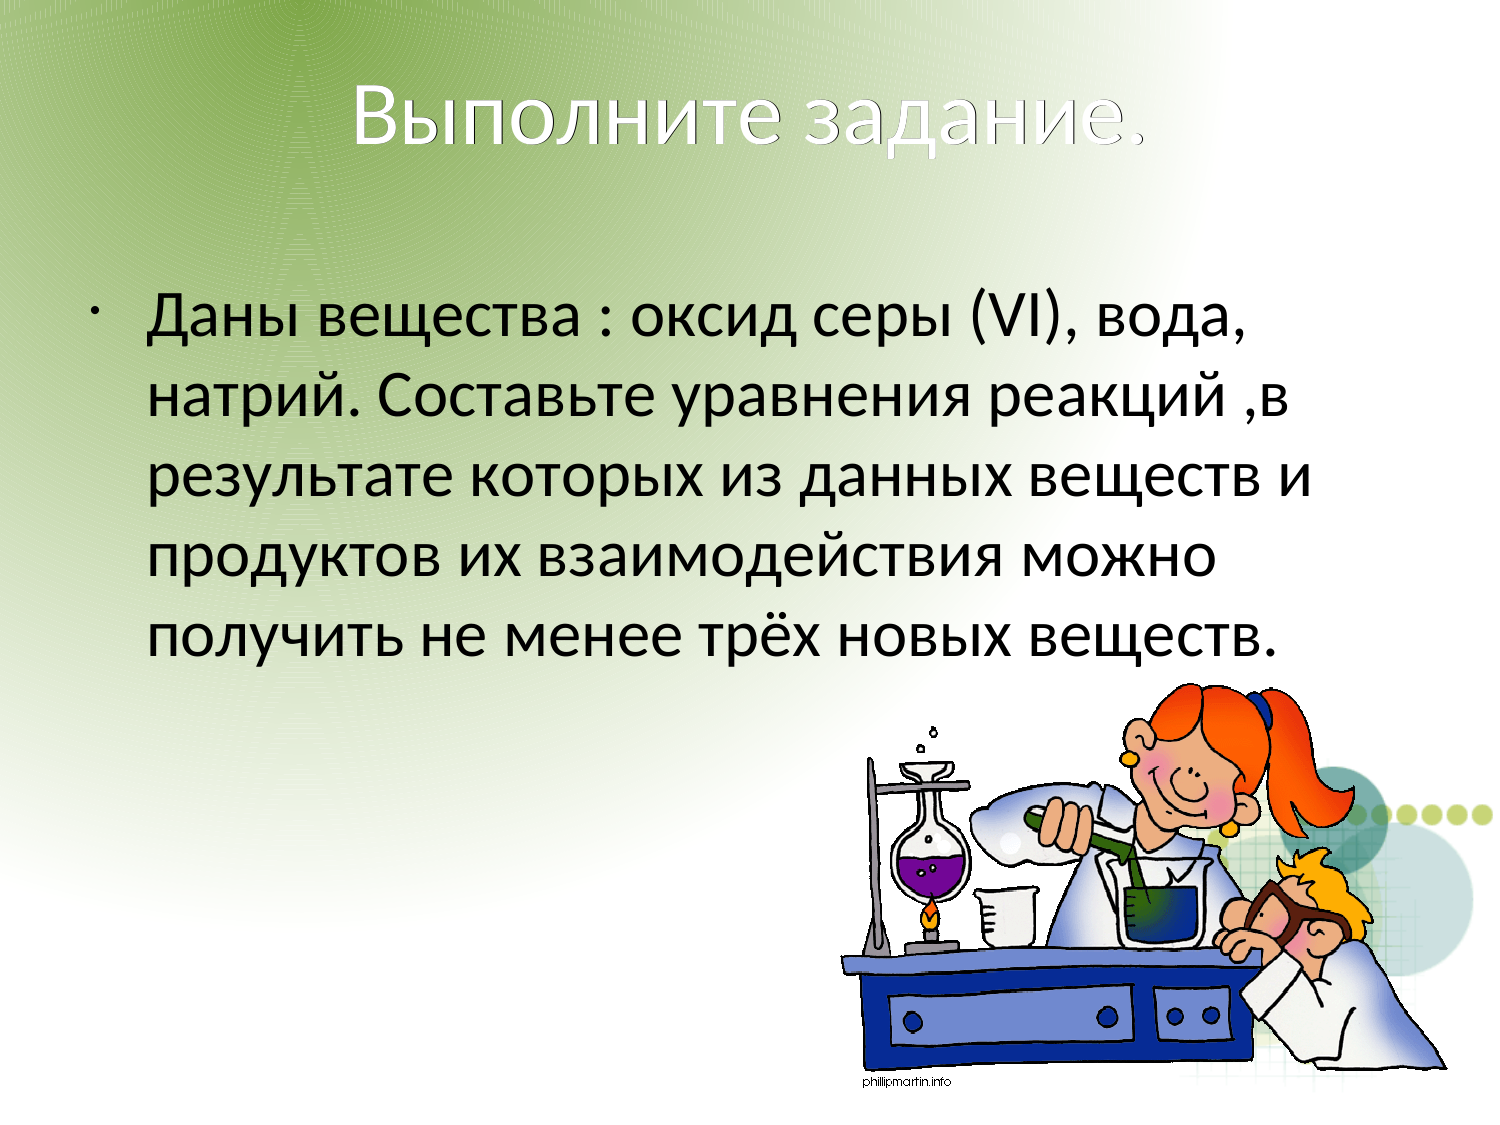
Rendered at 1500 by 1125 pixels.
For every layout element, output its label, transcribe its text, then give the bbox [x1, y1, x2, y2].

picture [820, 668, 1500, 1098]
list Даны вещества : оксид серы (VI), вода, натрий. Составьте уравнения реакций ,в результате которых из данных веществ и продуктов их взаимодействия можно получить не менее трёх новых веществ. [75, 262, 1425, 1094]
title Выполните задание. [75, 45, 1425, 233]
